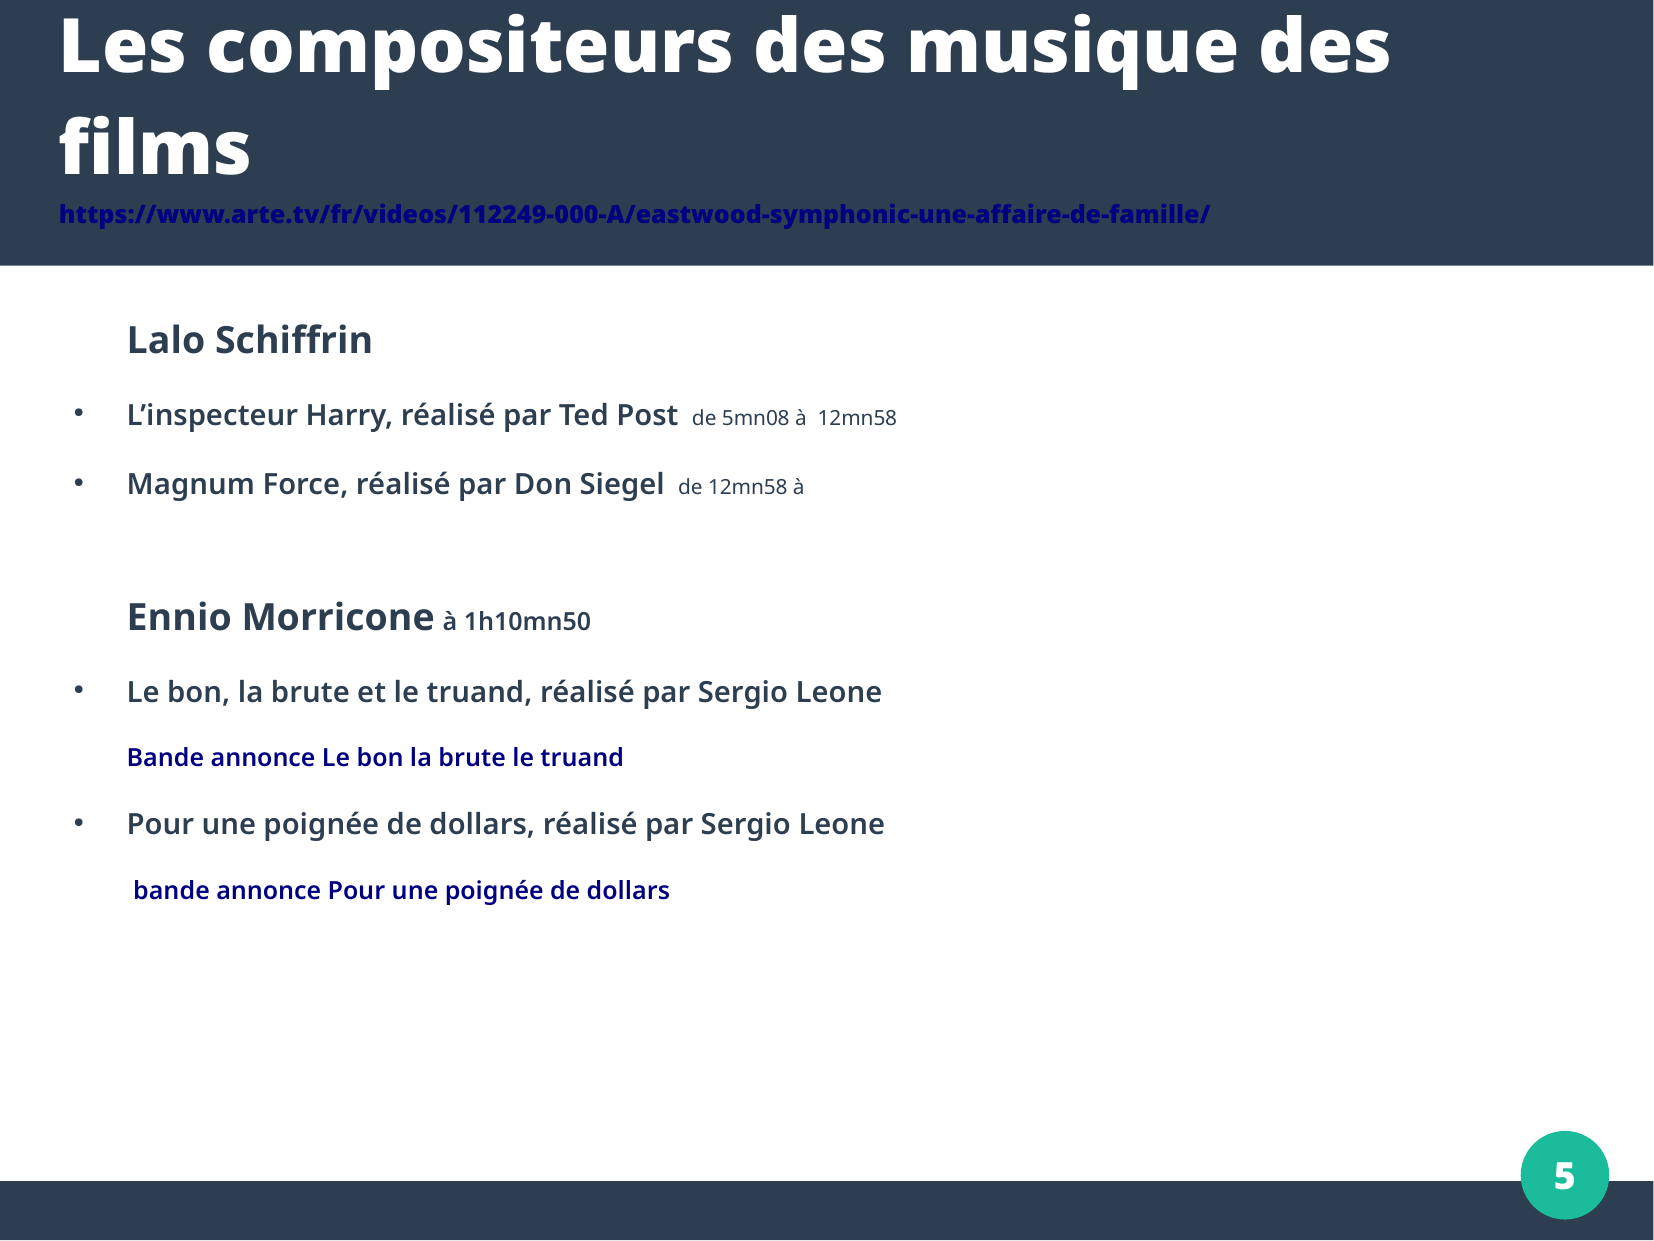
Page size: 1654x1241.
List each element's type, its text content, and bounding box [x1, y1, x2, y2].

list Lalo Schiffrin L’inspecteur Harry, réalisé par Ted Post de 5mn08 à 12mn58 Magnum Force, réalisé par Don Siegel de 12mn58 à Ennio Morricone à 1h10mn50 Le bon, la brute et le truand, réalisé par Sergio Leone Bande annonce Le bon la brute le truand Pour une poignée de dollars, réalisé par Sergio Leone bande annonce Pour une poignée de dollars [55, 313, 1592, 1141]
title Les compositeurs des musique des films https://www.arte.tv/fr/videos/112249-000-A/eastwood-symphonic-une-affaire-de-famille/ [59, 49, 1595, 207]
